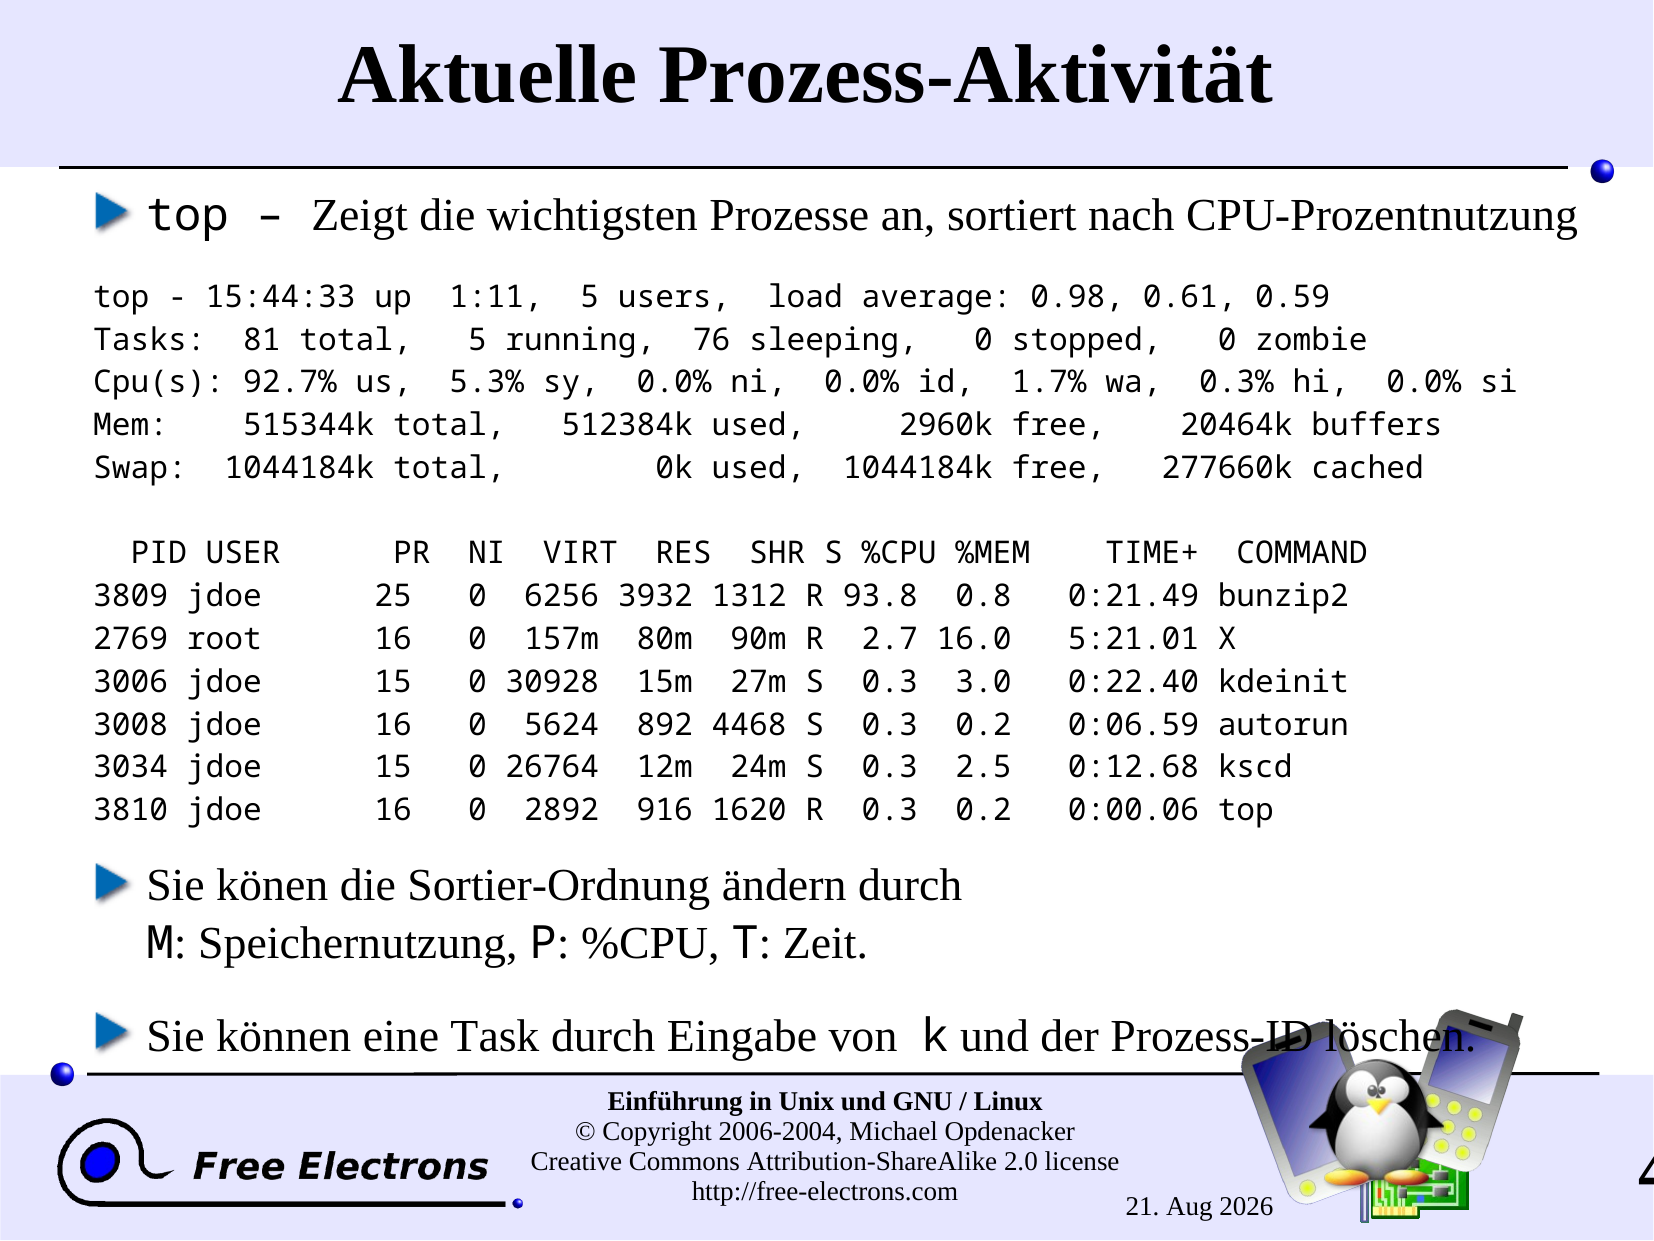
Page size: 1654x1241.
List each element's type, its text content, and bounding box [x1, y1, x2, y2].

title Aktuelle Prozess-Aktivität [60, 12, 1551, 138]
picture [50, 1107, 527, 1216]
picture [1237, 1082, 1516, 1241]
list top – Zeigt die wichtigsten Prozesse an, sortiert nach CPU-Prozentnutzung top - 15:44:33 up 1:11, 5 users, load average: 0.98, 0.61, 0.59 Tasks: 81 total, 5 running, 76 sleeping, 0 stopped, 0 zombie Cpu(s): 92.7% us, 5.3% sy, 0.0% ni, 0.0% id, 1.7% wa, 0.3% hi, 0.0% si Mem: 515344k total, 512384k used, 2960k free, 20464k buffers Swap: 1044184k total, 0k used, 1044184k free, 277660k cached PID USER PR NI VIRT RES SHR S %CPU %MEM TIME+ COMMAND 3809 jdoe 25 0 6256 3932 1312 R 93.8 0.8 0:21.49 bunzip2 2769 root 16 0 157m 80m 90m R 2.7 16.0 5:21.01 X 3006 jdoe 15 0 30928 15m 27m S 0.3 3.0 0:22.40 kdeinit 3008 jdoe 16 0 5624 892 4468 S 0.3 0.2 0:06.59 autorun 3034 jdoe 15 0 26764 12m 24m S 0.3 2.5 0:12.68 kscd 3810 jdoe 16 0 2892 916 1620 R 0.3 0.2 0:00.06 top Sie könen die Sortier-Ordnung ändern durch M: Speichernutzung, P: %CPU, T: Zeit. Sie können eine Task durch Eingabe von k und der Prozess-ID löschen. [75, 181, 1590, 1082]
